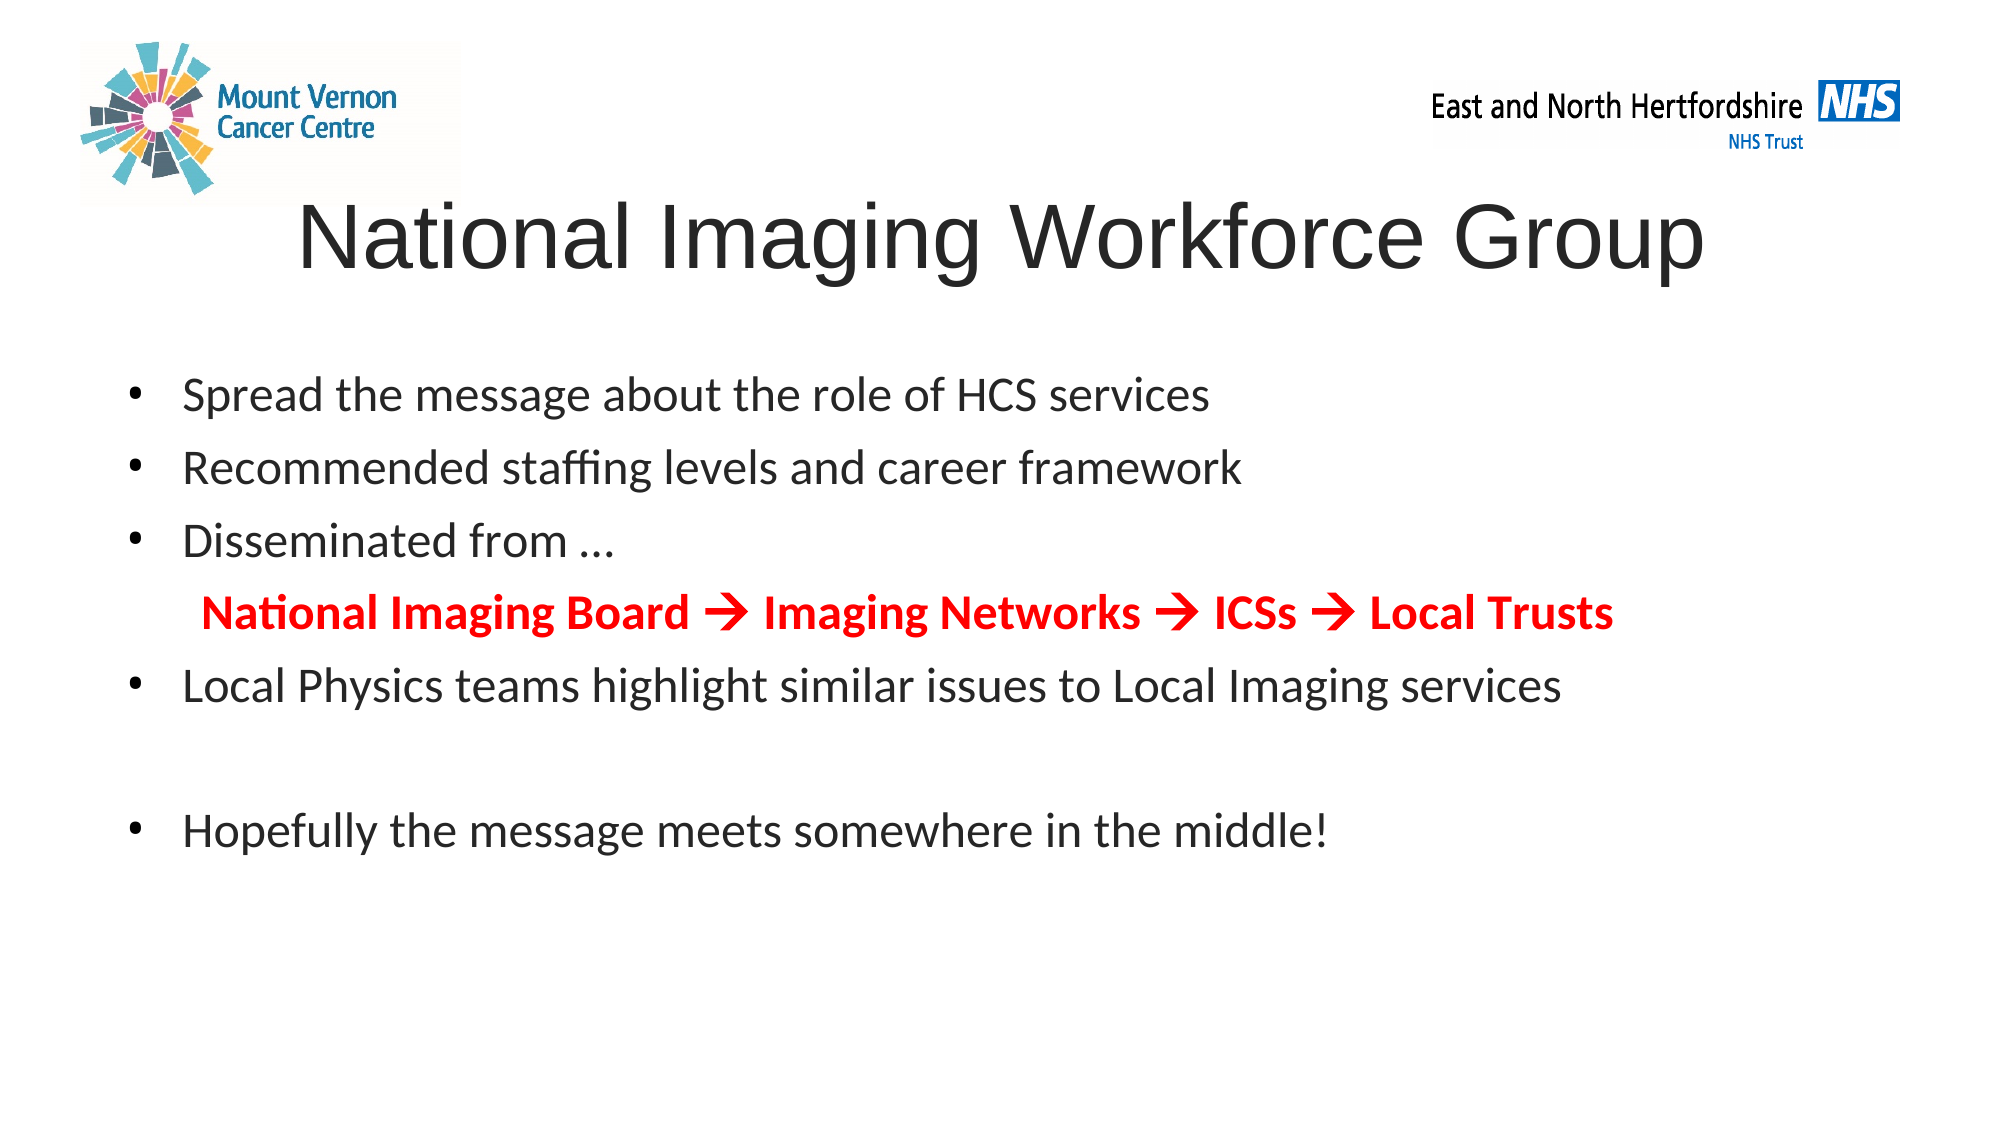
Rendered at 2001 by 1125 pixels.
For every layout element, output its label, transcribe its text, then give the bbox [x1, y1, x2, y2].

list Spread the message about the role of HCS services Recommended staffing levels and career framework Disseminated from … National Imaging Board  Imaging Networks  ICSs  Local Trusts Local Physics teams highlight similar issues to Local Imaging services Hopefully the message meets somewhere in the middle! [111, 354, 1782, 992]
title National Imaging Workforce Group [102, 148, 1903, 315]
